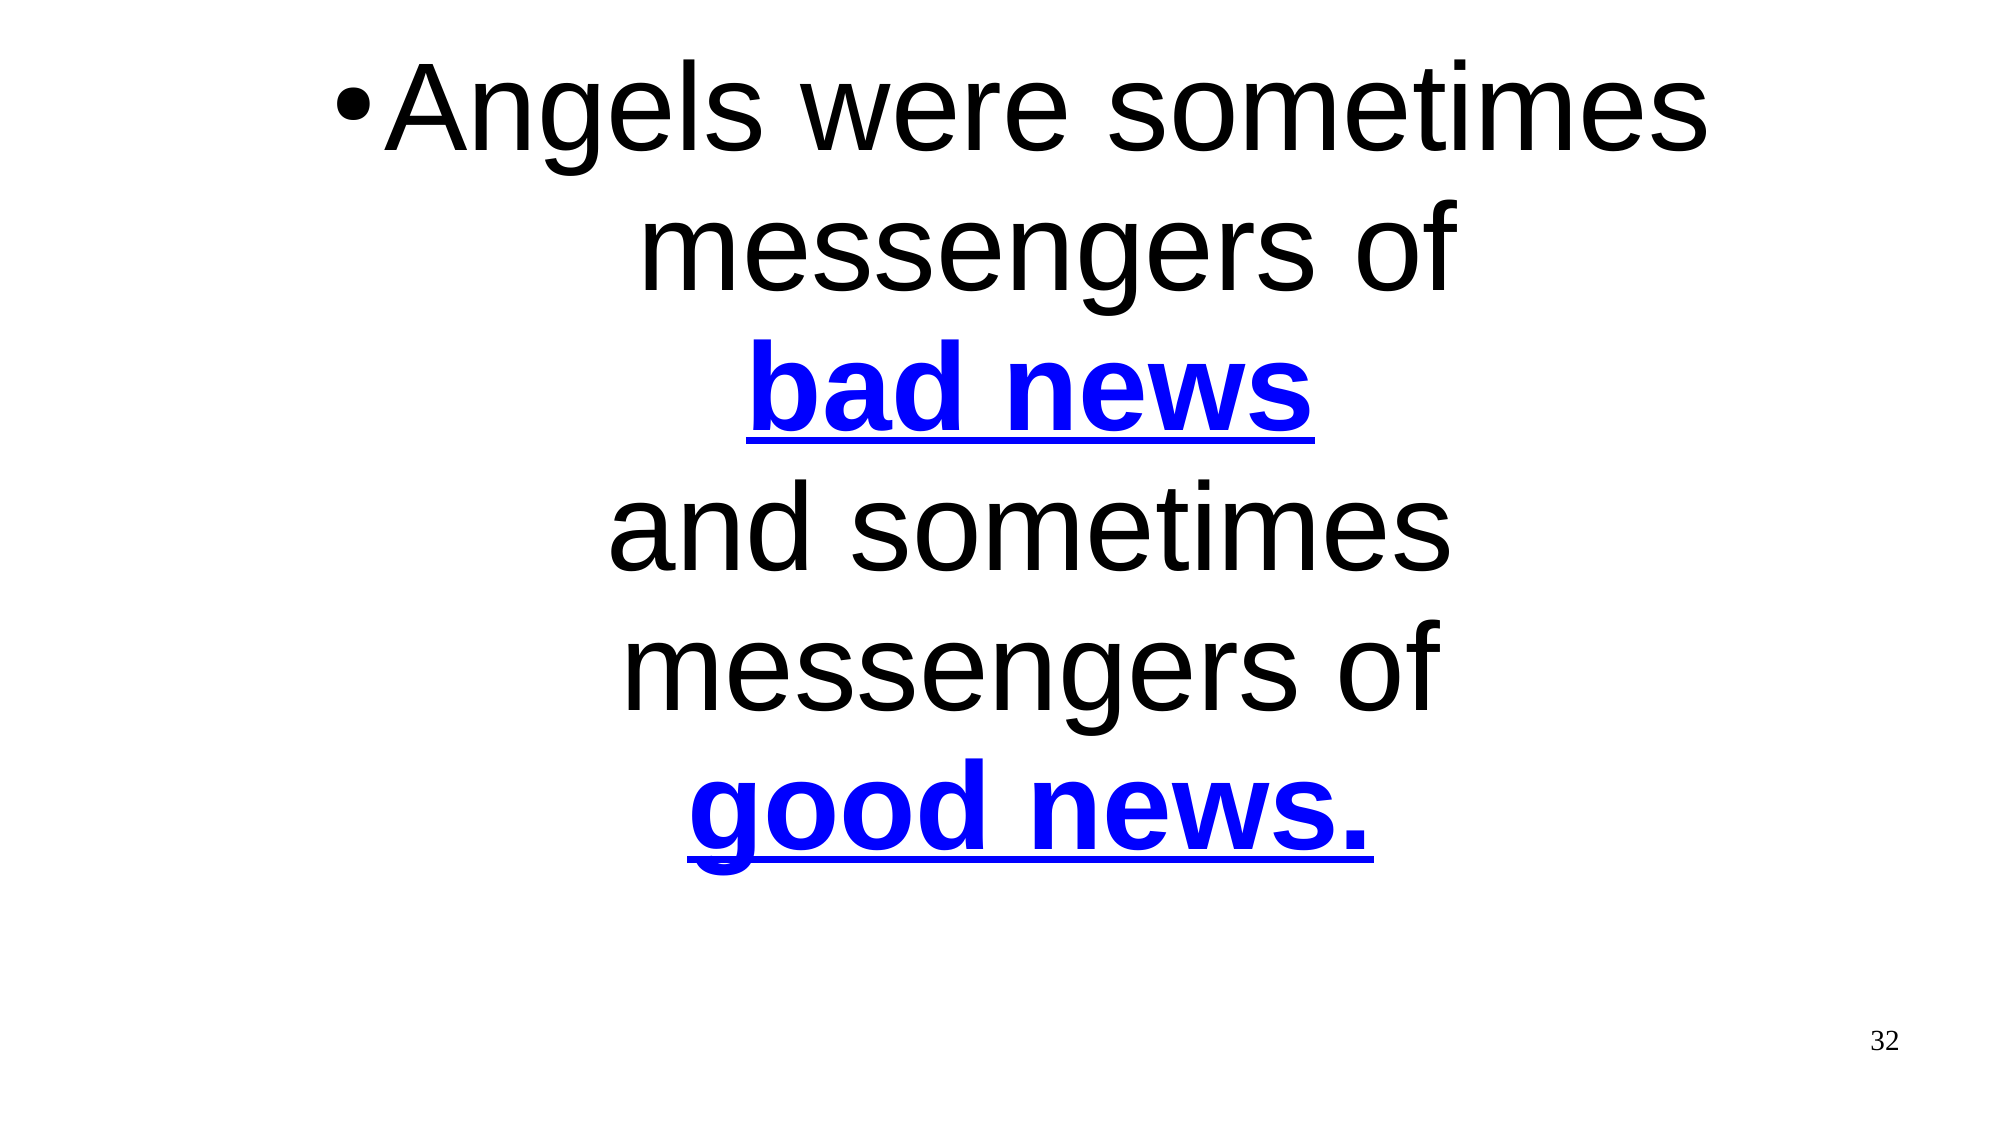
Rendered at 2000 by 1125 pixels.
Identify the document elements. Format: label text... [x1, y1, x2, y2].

list Angels were sometimes messengers of bad news and sometimes messengers of good news. [37, 37, 1988, 1088]
